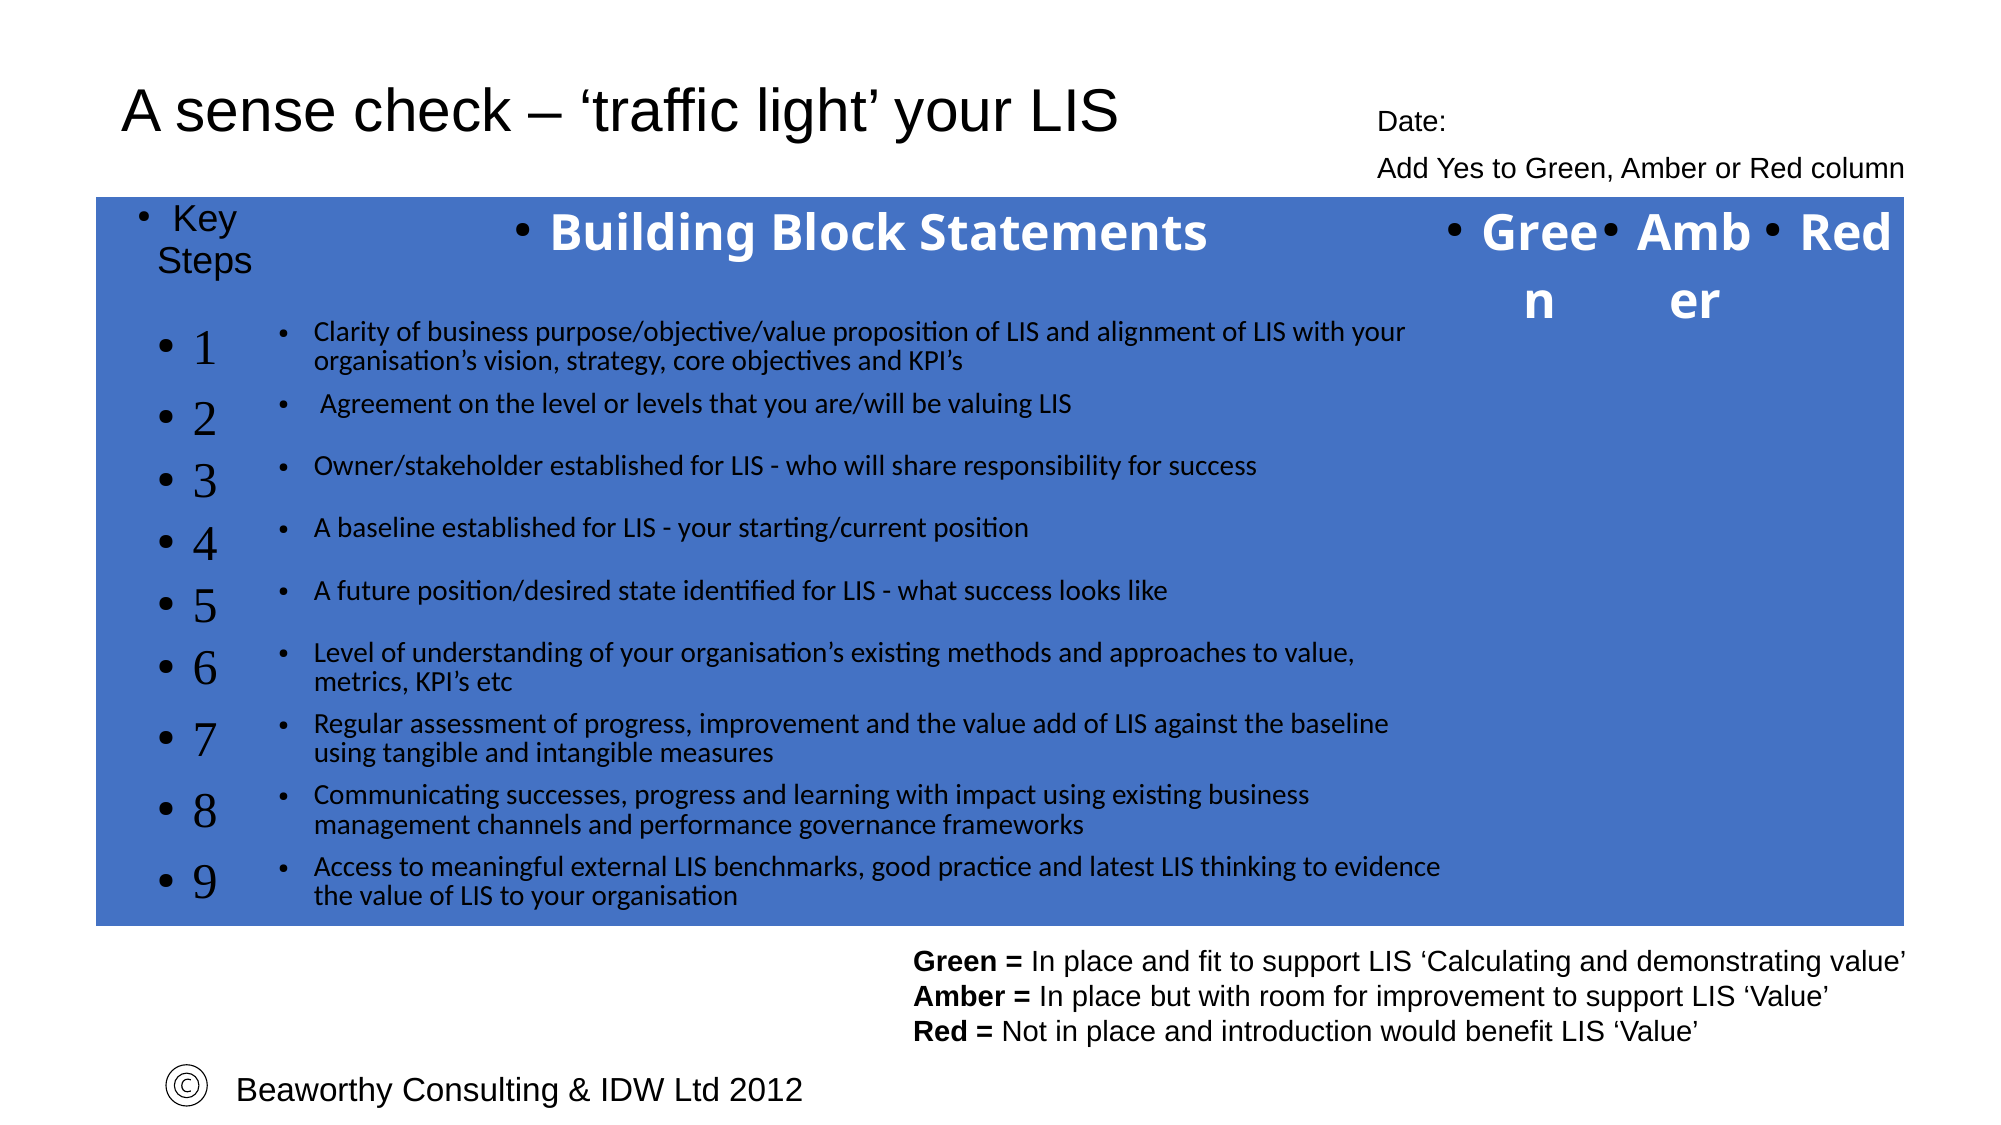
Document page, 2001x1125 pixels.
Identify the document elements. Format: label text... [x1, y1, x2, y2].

table_cell [1754, 320, 1904, 391]
title A sense check – ‘traffic light’ your LIS [96, 66, 1750, 153]
table_header Amber [1601, 197, 1754, 320]
table_cell [1754, 640, 1904, 712]
table_cell [1444, 320, 1601, 391]
table_cell 1 [96, 320, 278, 391]
table_cell [1444, 783, 1601, 854]
table_cell [1601, 391, 1754, 453]
text_box Beaworthy Consulting & IDW Ltd 2012 [213, 990, 1215, 1117]
text_box Date: Add Yes to Green, Amber or Red column [1362, 24, 2000, 195]
table_cell 4 [96, 516, 278, 578]
table_cell [1444, 640, 1601, 712]
table_cell [1754, 453, 1904, 516]
table_cell [1444, 391, 1601, 453]
table_header Key Steps [96, 197, 278, 320]
table_cell 6 [96, 640, 278, 712]
table_cell [1601, 516, 1754, 578]
table_cell [1601, 320, 1754, 391]
table_cell [1754, 578, 1904, 640]
table_cell [1754, 516, 1904, 578]
table_cell [1444, 578, 1601, 640]
table_cell Communicating successes, progress and learning with impact using existing business management channels and performance governance frameworks [278, 783, 1444, 854]
table_cell [1601, 712, 1754, 783]
picture [159, 1058, 213, 1113]
table_cell 2 [96, 391, 278, 453]
table_cell Access to meaningful external LIS benchmarks, good practice and latest LIS thinking to evidence the value of LIS to your organisation [278, 854, 1444, 926]
table_cell Level of understanding of your organisation’s existing methods and approaches to value, metrics, KPI’s etc [278, 640, 1444, 712]
text_box Green = In place and fit to support LIS ‘Calculating and demonstrating value’ Amber = In place but with room for improvement to support LIS ‘Value’ Red = Not in place and introduction would benefit LIS ‘Value’ [898, 855, 2000, 1058]
table_cell Regular assessment of progress, improvement and the value add of LIS against the baseline using tangible and intangible measures [278, 712, 1444, 783]
table_cell A future position/desired state identified for LIS - what success looks like [278, 578, 1444, 640]
table_cell 8 [96, 783, 278, 854]
table_cell 9 [96, 854, 278, 926]
table_cell 7 [96, 712, 278, 783]
table_cell Owner/stakeholder established for LIS - who will share responsibility for success [278, 453, 1444, 516]
table_cell 5 [96, 578, 278, 640]
table_cell [1754, 783, 1904, 854]
table_cell [1601, 783, 1754, 854]
table_cell [1754, 391, 1904, 453]
table_cell Agreement on the level or levels that you are/will be valuing LIS [278, 391, 1444, 453]
table_cell A baseline established for LIS - your starting/current position [278, 516, 1444, 578]
table_cell 3 [96, 453, 278, 516]
table_cell [1754, 712, 1904, 783]
table_cell [1601, 640, 1754, 712]
table_cell [1444, 453, 1601, 516]
table_cell Clarity of business purpose/objective/value proposition of LIS and alignment of LIS with your organisation’s vision, strategy, core objectives and KPI’s [278, 320, 1444, 391]
table_cell [1444, 516, 1601, 578]
table_cell [1601, 578, 1754, 640]
table_cell [1444, 712, 1601, 783]
table_header Green [1444, 197, 1601, 320]
table_cell [1601, 453, 1754, 516]
table_header Red [1754, 197, 1904, 320]
table_header Building Block Statements [278, 197, 1444, 320]
